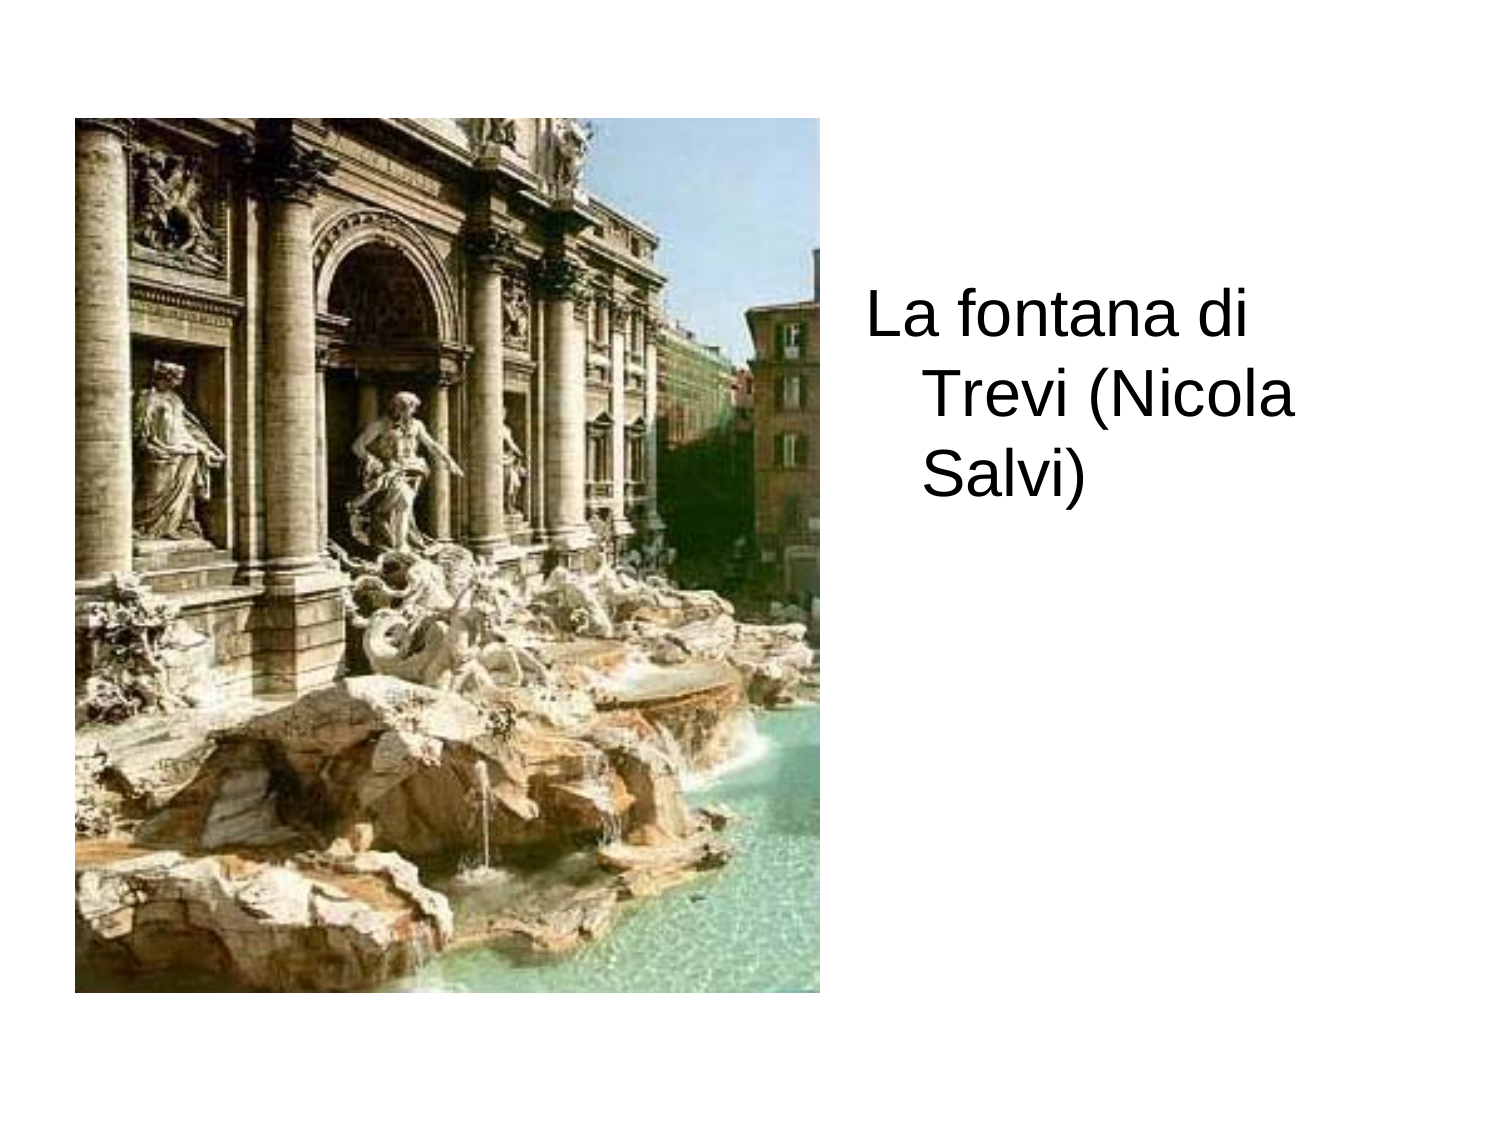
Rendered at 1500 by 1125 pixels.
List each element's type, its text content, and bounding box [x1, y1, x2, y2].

picture [75, 118, 820, 993]
list La fontana di Trevi (Nicola Salvi) [850, 262, 1426, 1005]
